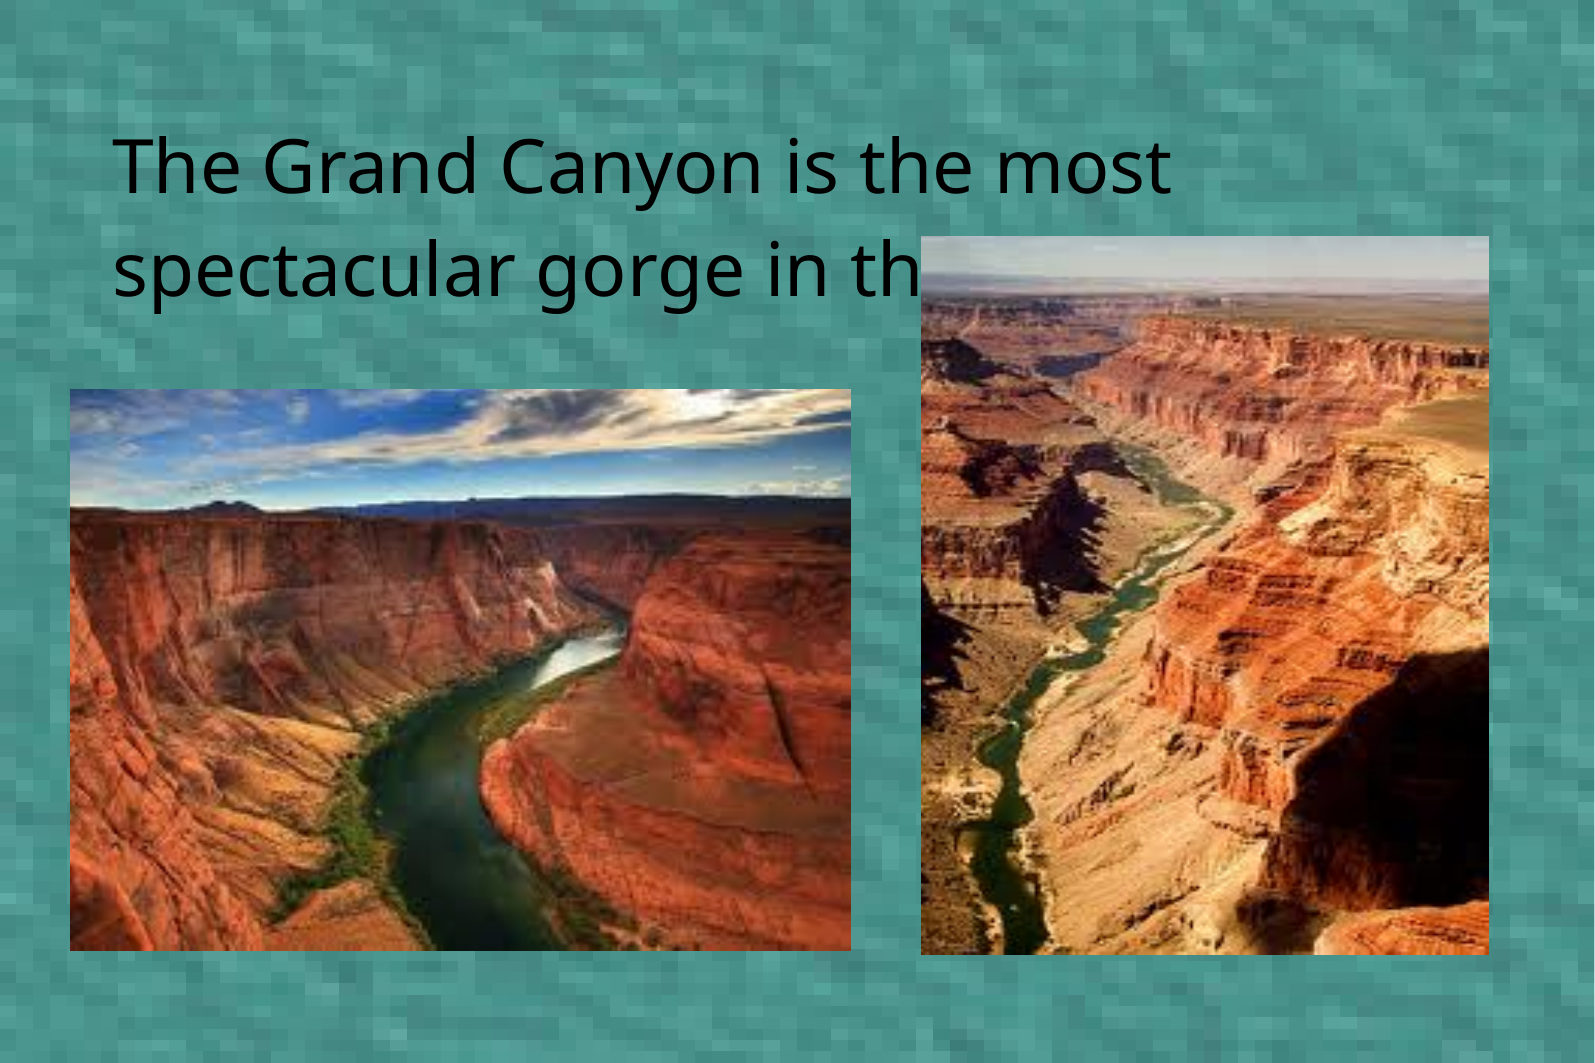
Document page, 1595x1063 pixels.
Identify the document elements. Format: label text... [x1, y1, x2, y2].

picture [0, 0, 1595, 1063]
list The Grand Canyon is the most spectacular gorge in the world. [41, 113, 1477, 815]
